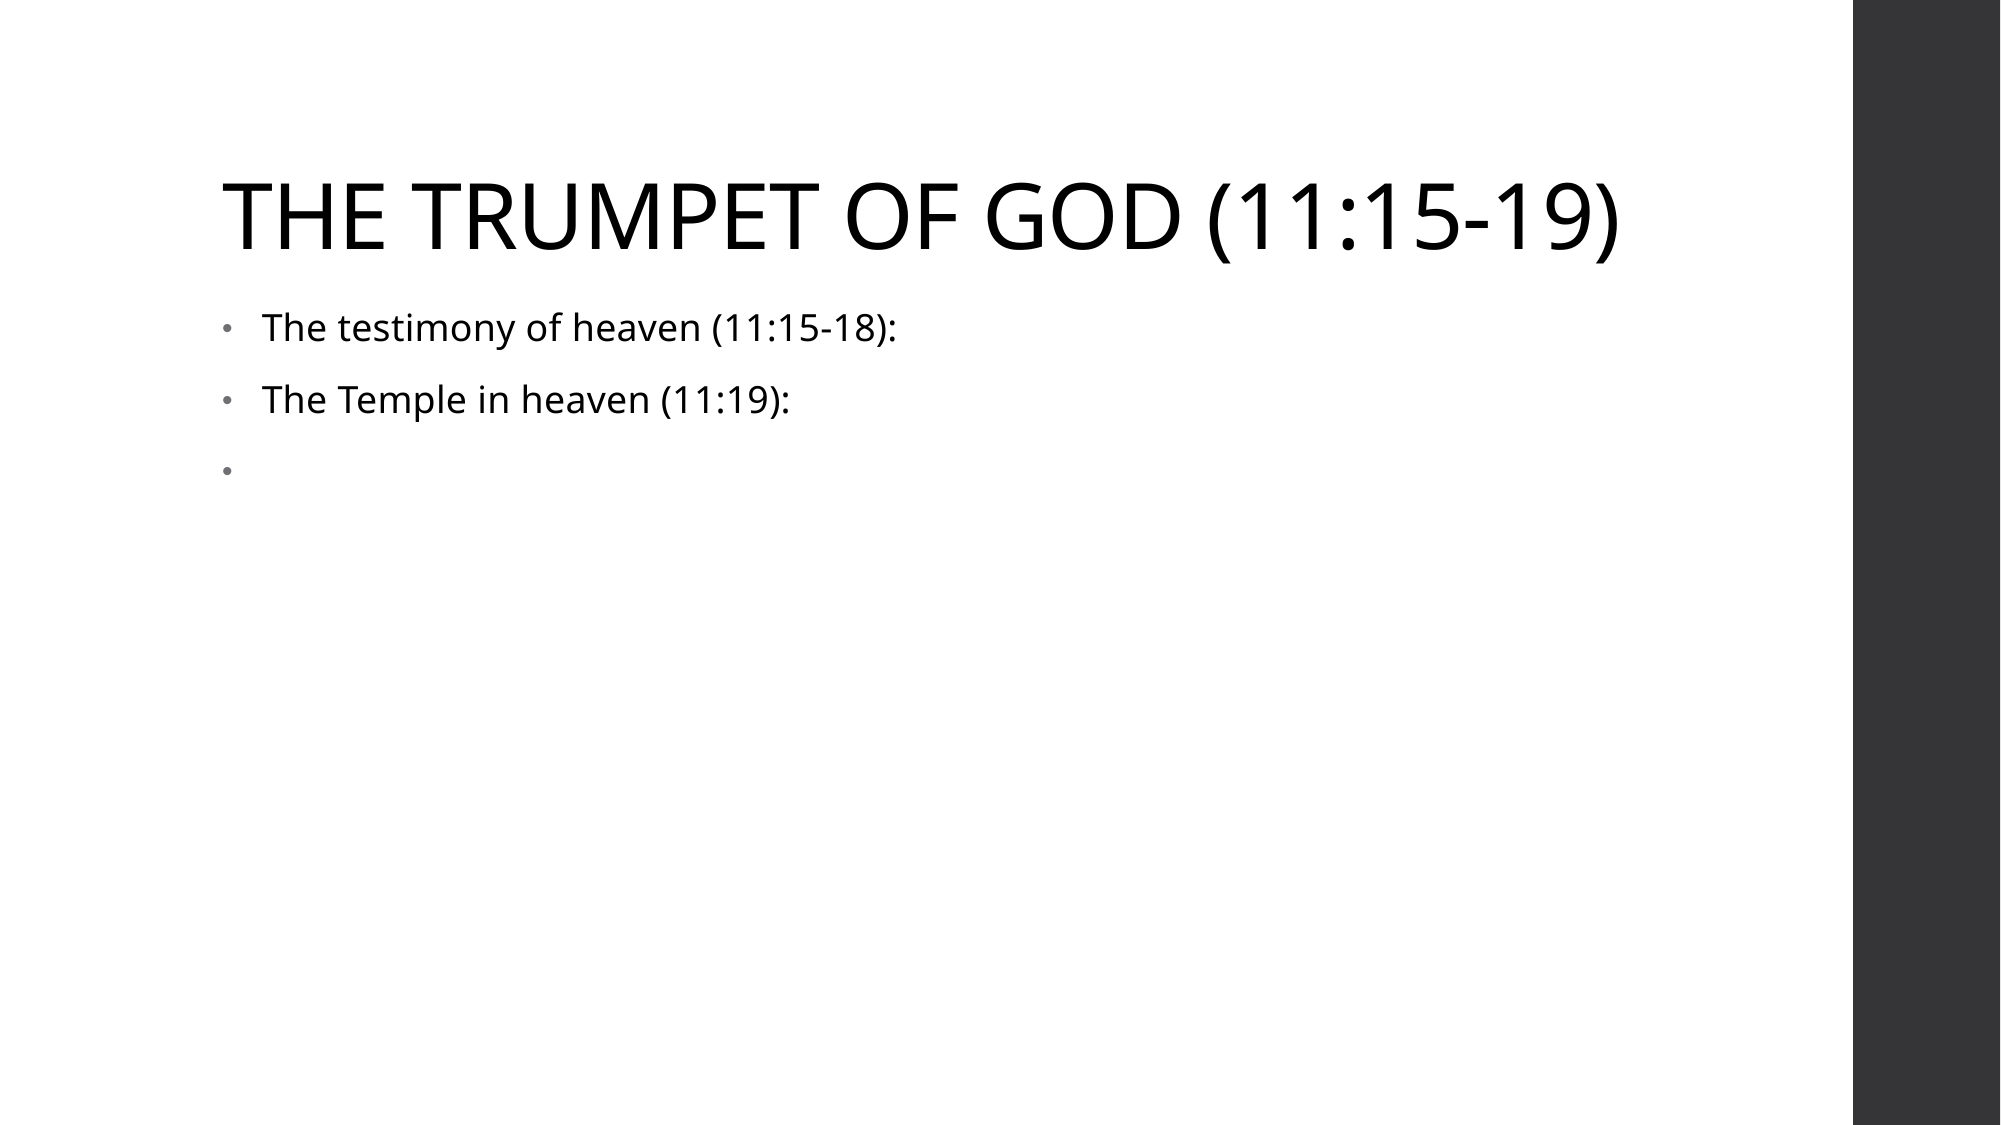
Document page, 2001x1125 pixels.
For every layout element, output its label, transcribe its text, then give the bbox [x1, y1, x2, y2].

list The testimony of heaven (11:15-18): The Temple in heaven (11:19): [206, 299, 1617, 1014]
title THE TRUMPET OF GOD (11:15-19) [206, 60, 1797, 278]
